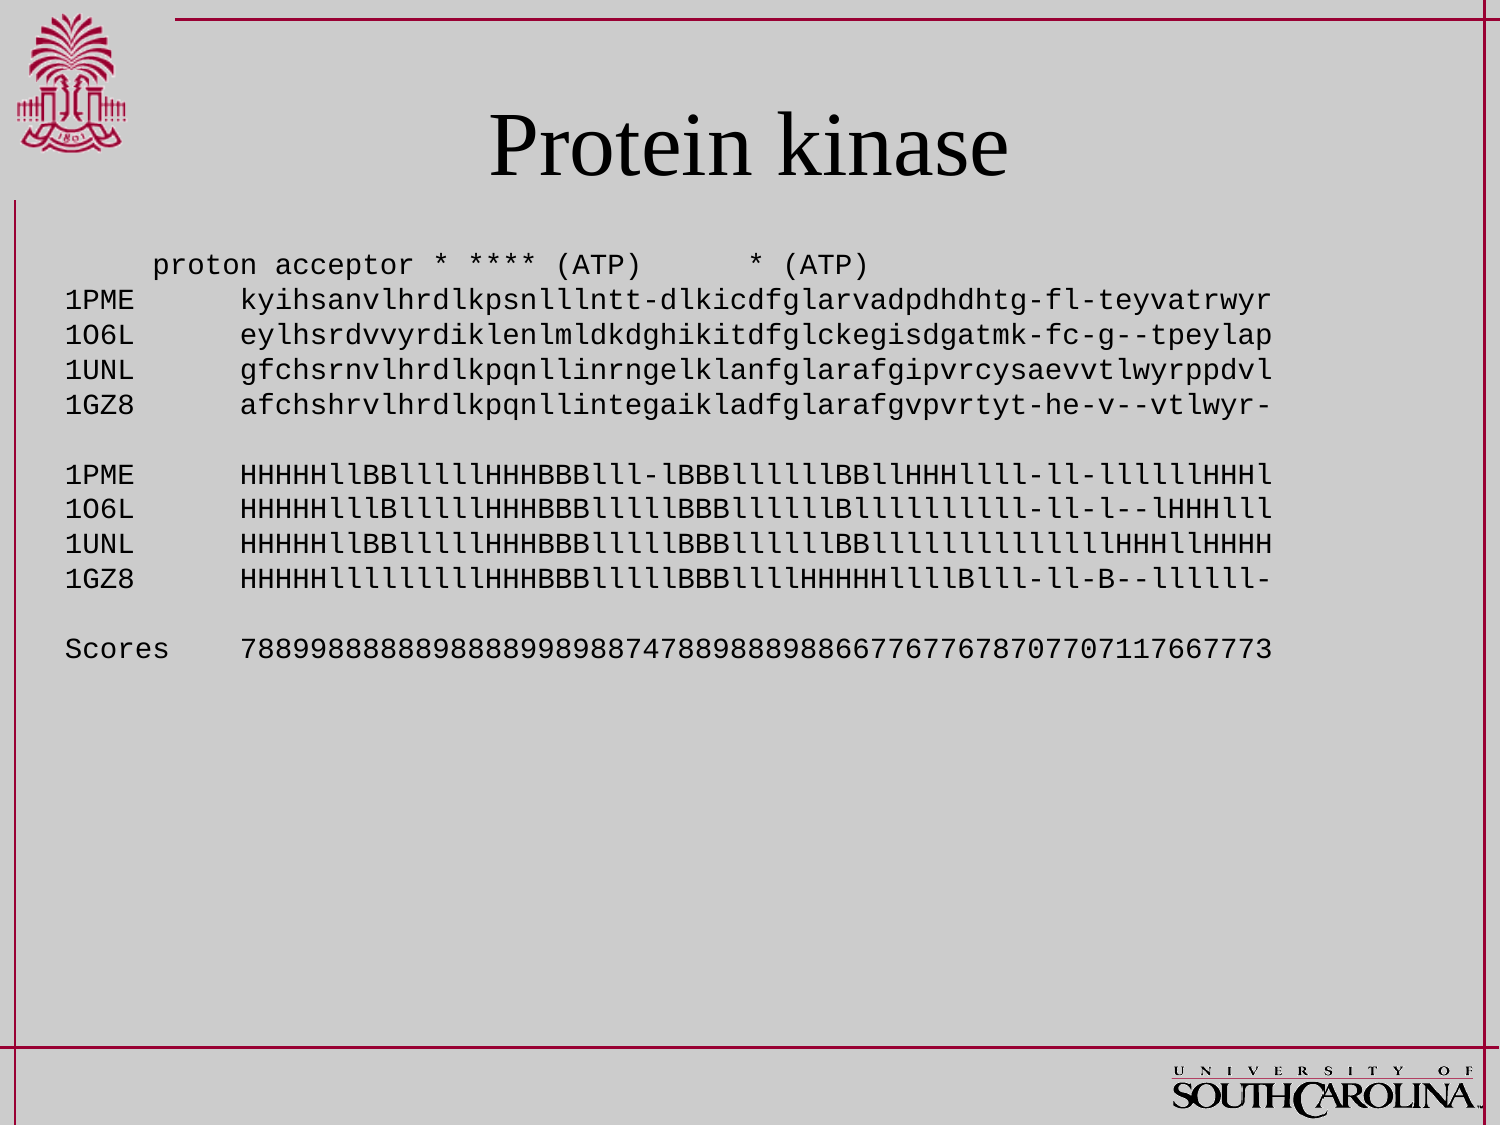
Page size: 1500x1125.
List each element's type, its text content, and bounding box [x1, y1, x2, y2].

text_box Protein kinase [75, 45, 1426, 233]
picture [1162, 1049, 1483, 1125]
picture [12, 12, 131, 155]
text_box proton acceptor * **** (ATP) * (ATP)‏ 1PME kyihsanvlhrdlkpsnlllntt-dlkicdfglarvadpdhdhtg-fl-teyvatrwyr 1O6L eylhsrdvvyrdiklenlmldkdghikitdfglckegisdgatmk-fc-g--tpeylap 1UNL gfchsrnvlhrdlkpqnllinrngelklanfglarafgipvrcysaevvtlwyrppdvl 1GZ8 afchshrvlhrdlkpqnllintegaikladfglarafgvpvrtyt-he-v--vtlwyr- 1PME HHHHHllBBlllllHHHBBBlll-lBBBllllllBBllHHHllll-ll-llllllHHHl 1O6L HHHHHlllBlllllHHHBBBlllllBBBllllllBllllllllll-ll-l--lHHHlll 1UNL HHHHHllBBlllllHHHBBBlllllBBBllllllBBllllllllllllllHHHllHHHH 1GZ8 HHHHHlllllllllHHHBBBlllllBBBllllHHHHHllllBlll-ll-B--llllll- Scores 78899888888988889989887478898889886677677678707707117667773 [50, 237, 1326, 673]
